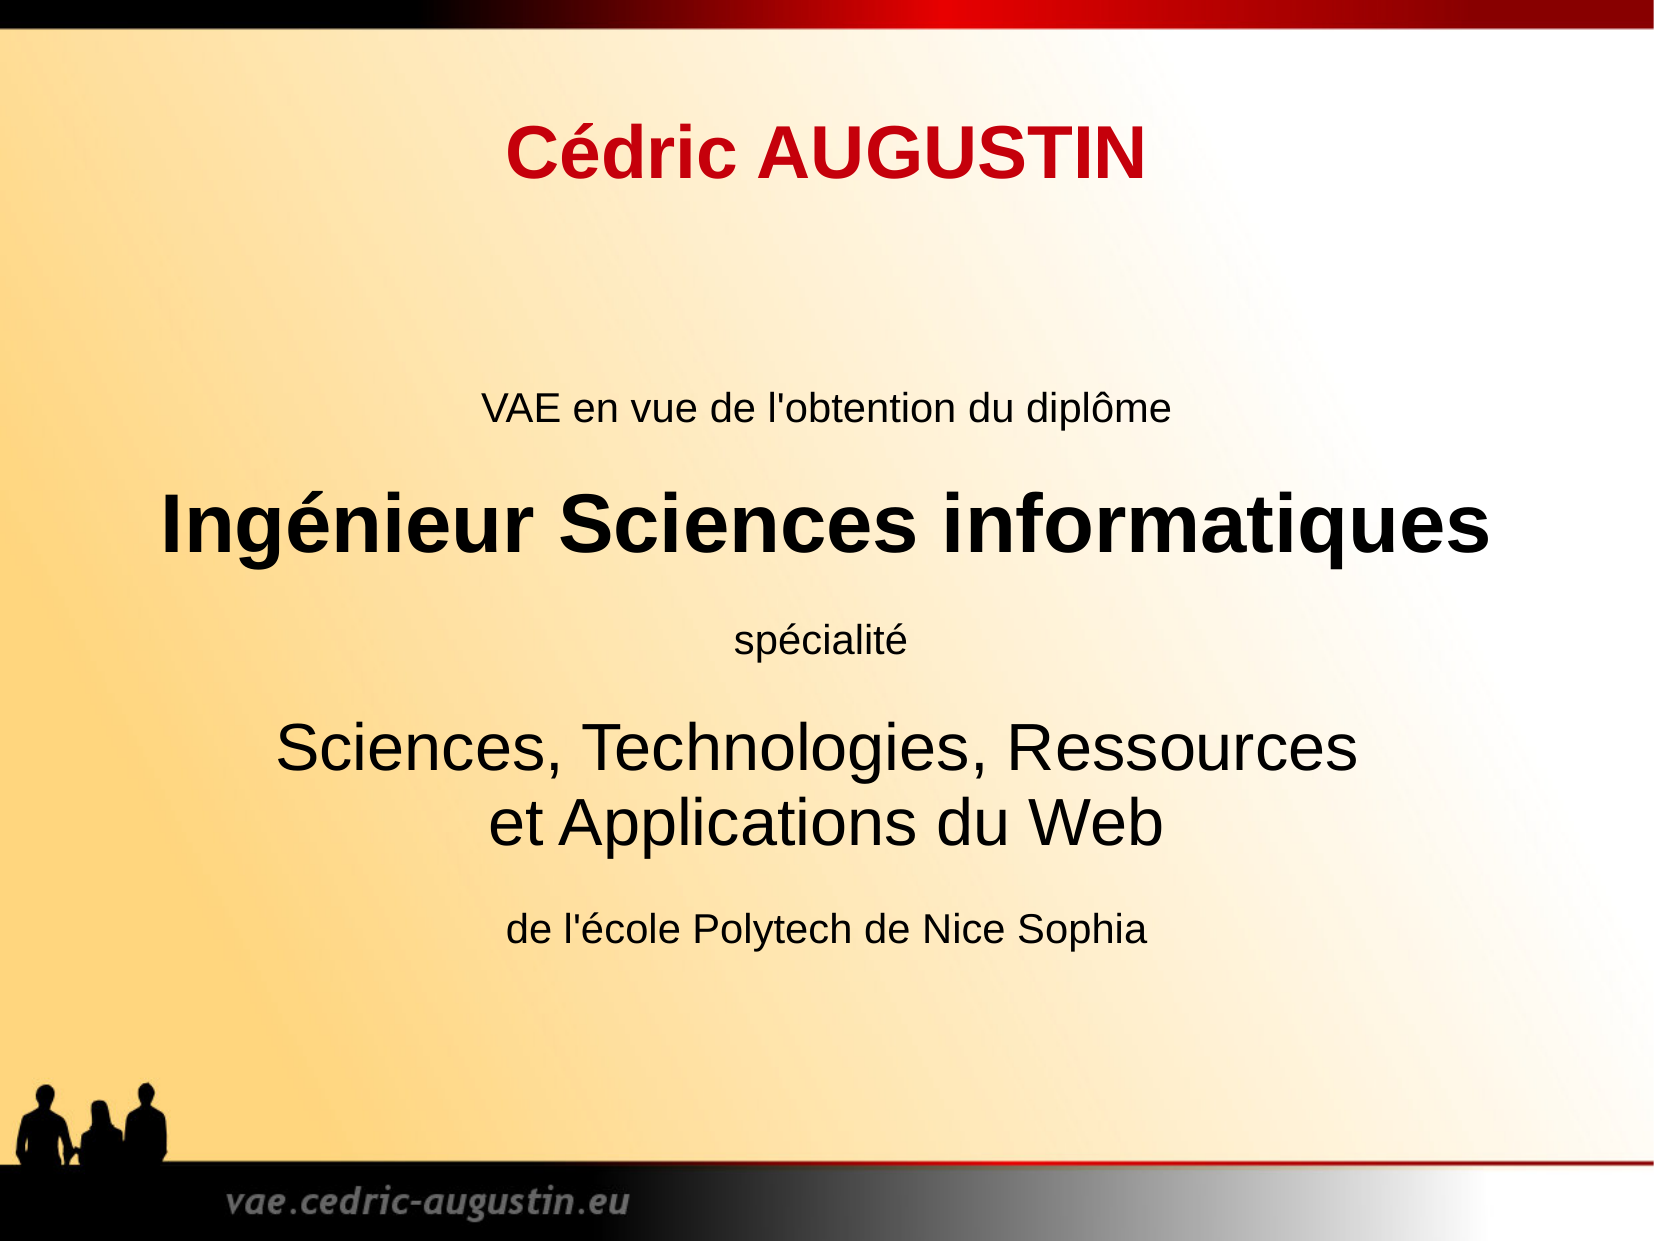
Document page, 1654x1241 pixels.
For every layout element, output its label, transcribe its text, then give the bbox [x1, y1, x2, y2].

title Cédric AUGUSTIN [82, 49, 1571, 256]
picture [0, 0, 1654, 1241]
subtitle VAE en vue de l'obtention du diplôme Ingénieur Sciences informatiques spécialité Sciences, Technologies, Ressources et Applications du Web de l'école Polytech de Nice Sophia [82, 256, 1571, 1099]
